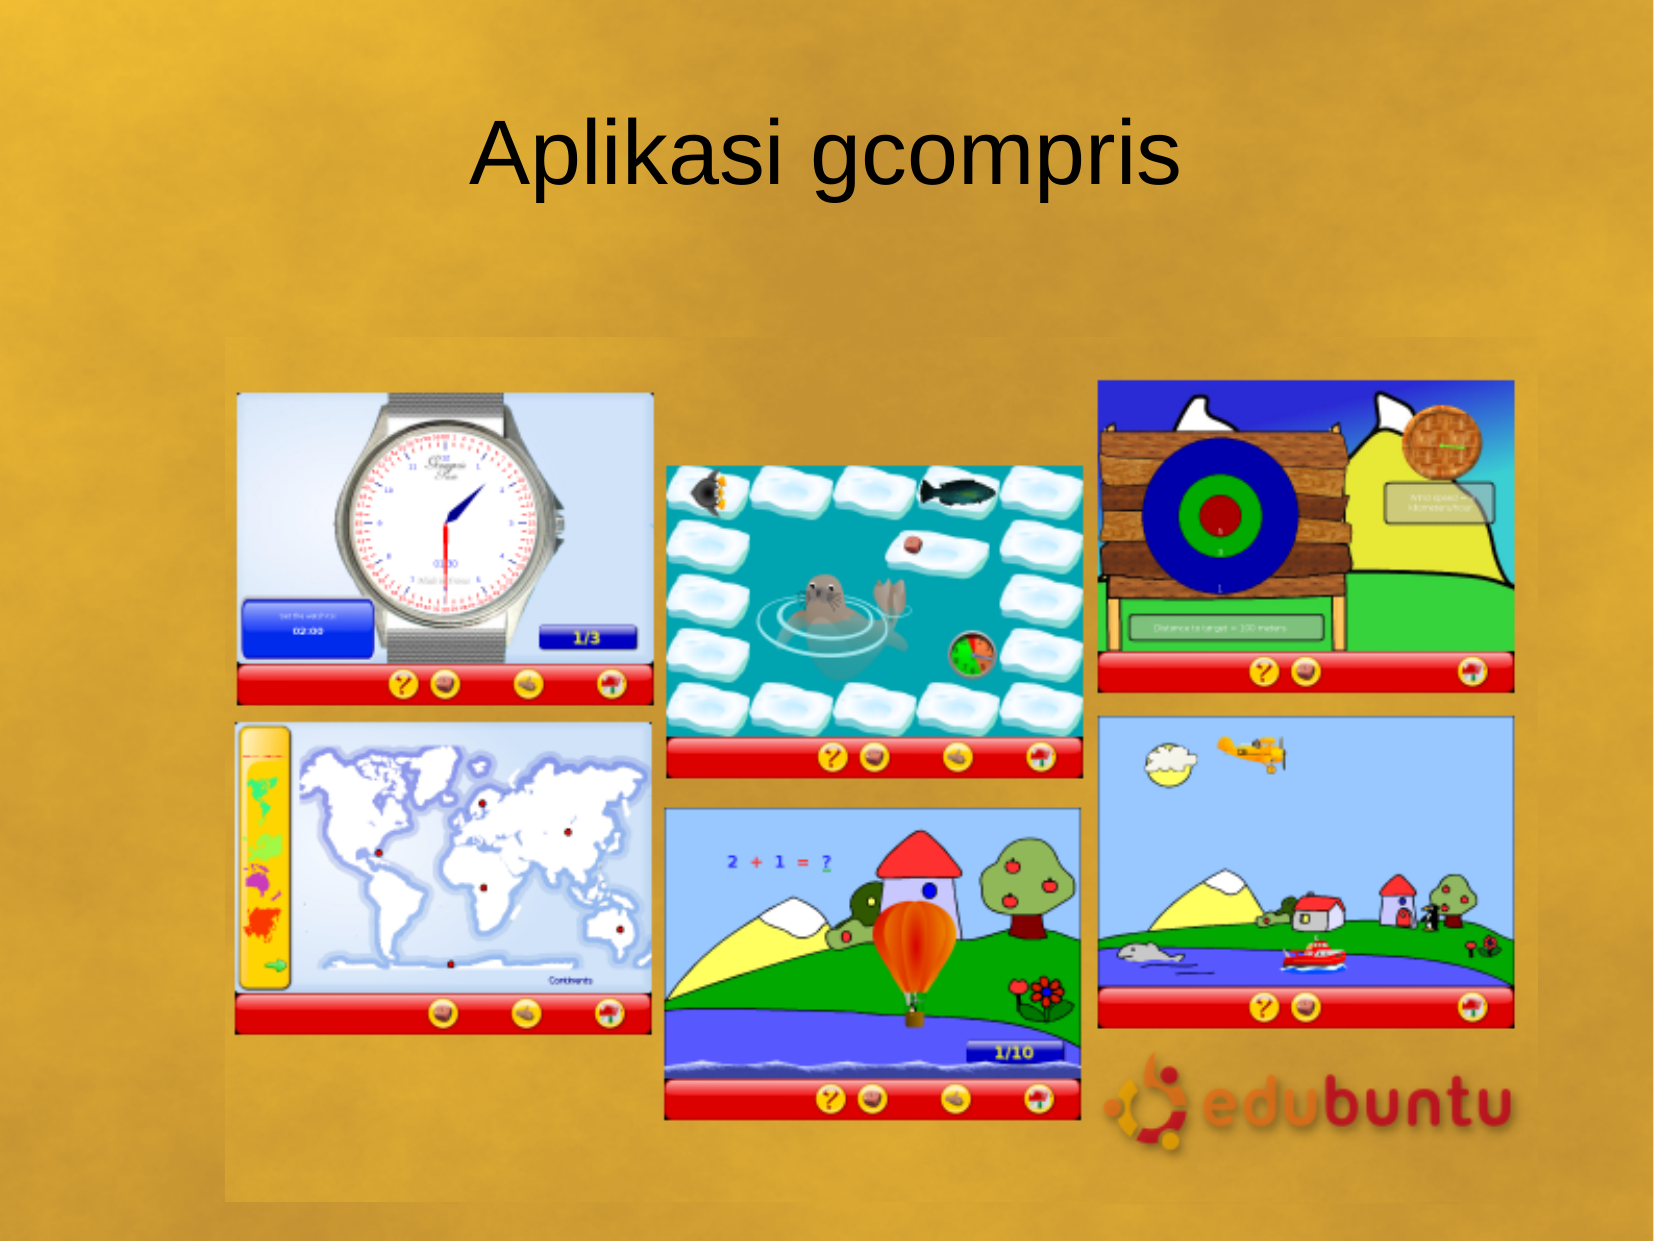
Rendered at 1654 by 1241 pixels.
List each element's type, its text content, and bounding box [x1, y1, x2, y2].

picture [0, 0, 1654, 1241]
title Aplikasi gcompris [82, 49, 1571, 257]
